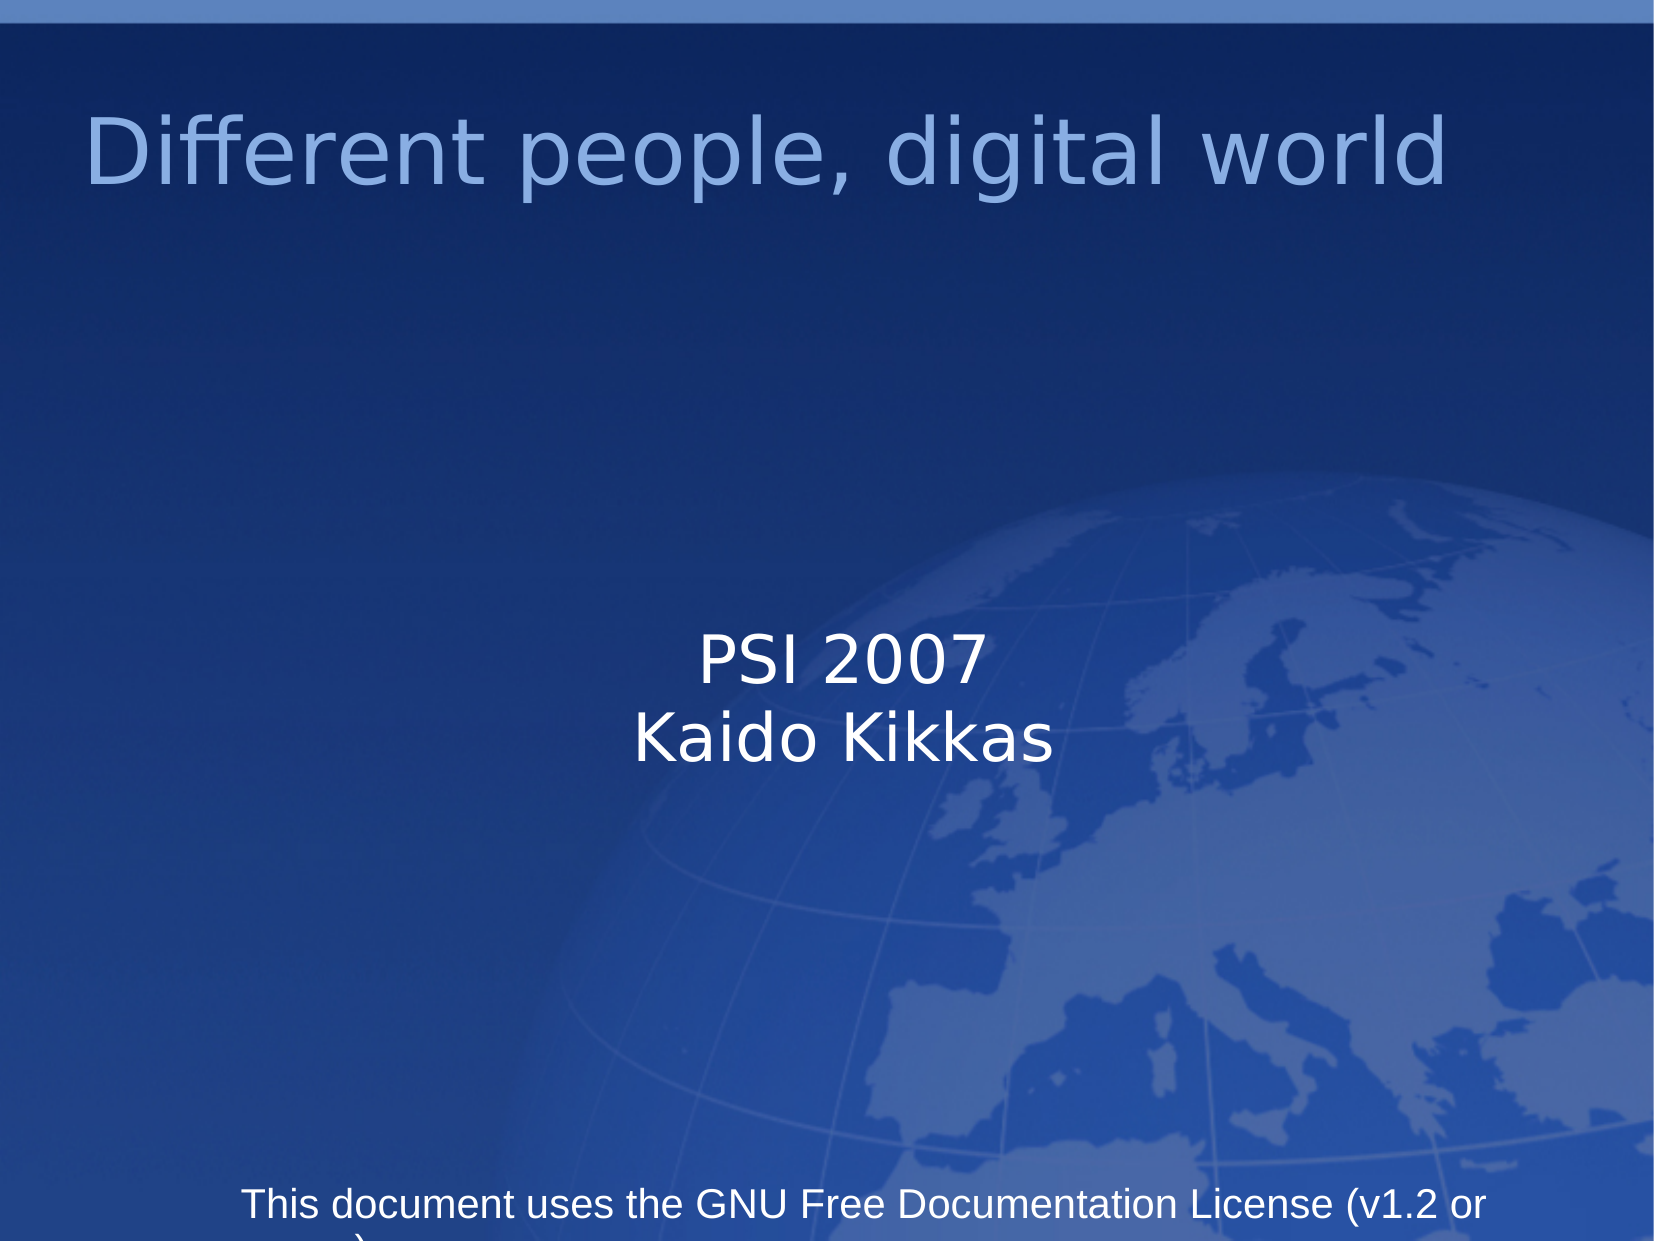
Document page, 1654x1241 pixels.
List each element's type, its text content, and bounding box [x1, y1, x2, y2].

subtitle PSI 2007 Kaido Kikkas [82, 297, 1571, 1102]
text_box This document uses the GNU Free Documentation License (v1.2 or newer). [225, 1173, 1625, 1241]
title Different people, digital world [82, 56, 1571, 250]
picture [0, 0, 1654, 1241]
